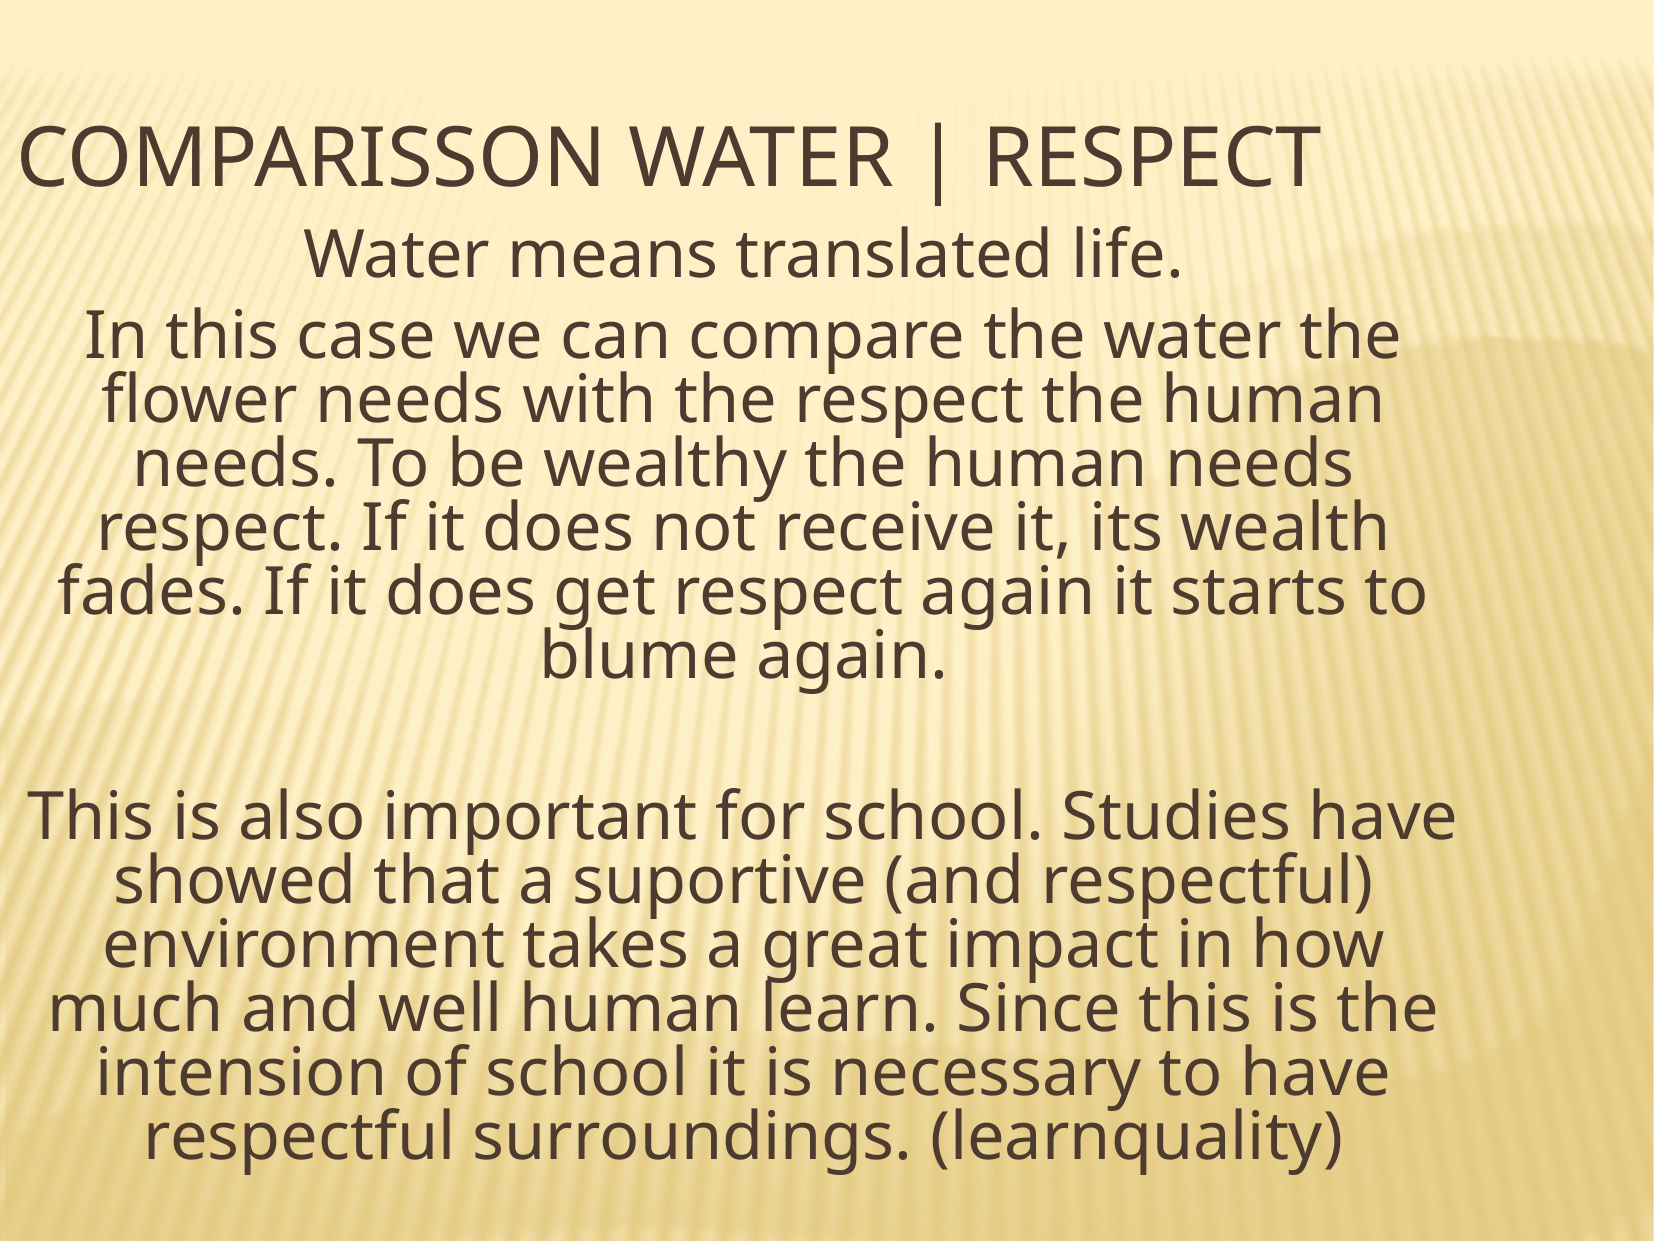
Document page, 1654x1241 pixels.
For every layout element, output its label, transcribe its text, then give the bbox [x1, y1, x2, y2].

subtitle Water means translated life. In this case we can compare the water the flower needs with the respect the human needs. To be wealthy the human needs respect. If it does not receive it, its wealth fades. If it does get respect again it starts to blume again. This is also important for school. Studies have showed that a suportive (and respectful) environment takes a great impact in how much and well human learn. Since this is the intension of school it is necessary to have respectful surroundings. (learnquality) [0, 213, 1489, 1186]
title Comparisson Water | respect [0, 56, 1489, 213]
